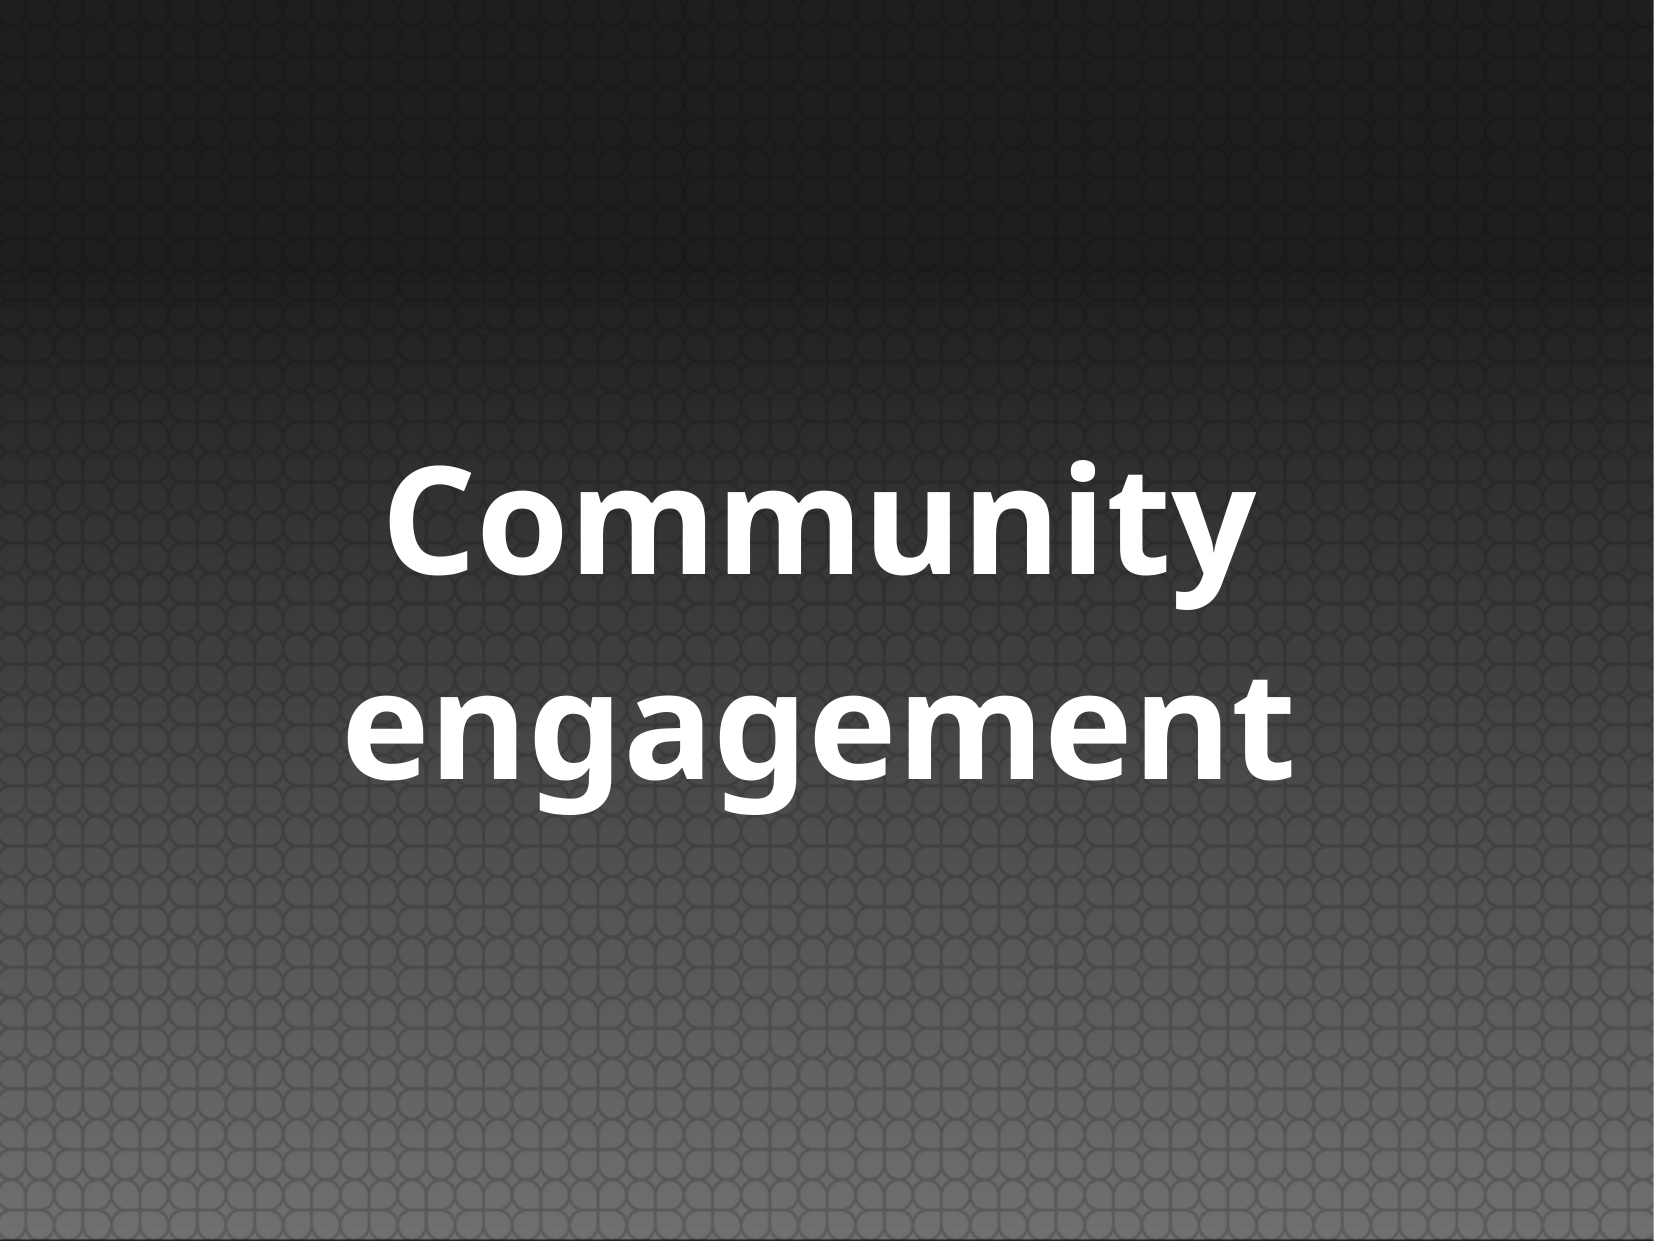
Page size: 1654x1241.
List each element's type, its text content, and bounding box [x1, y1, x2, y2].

title Community engagement [75, 444, 1564, 794]
picture [0, 0, 1654, 1241]
